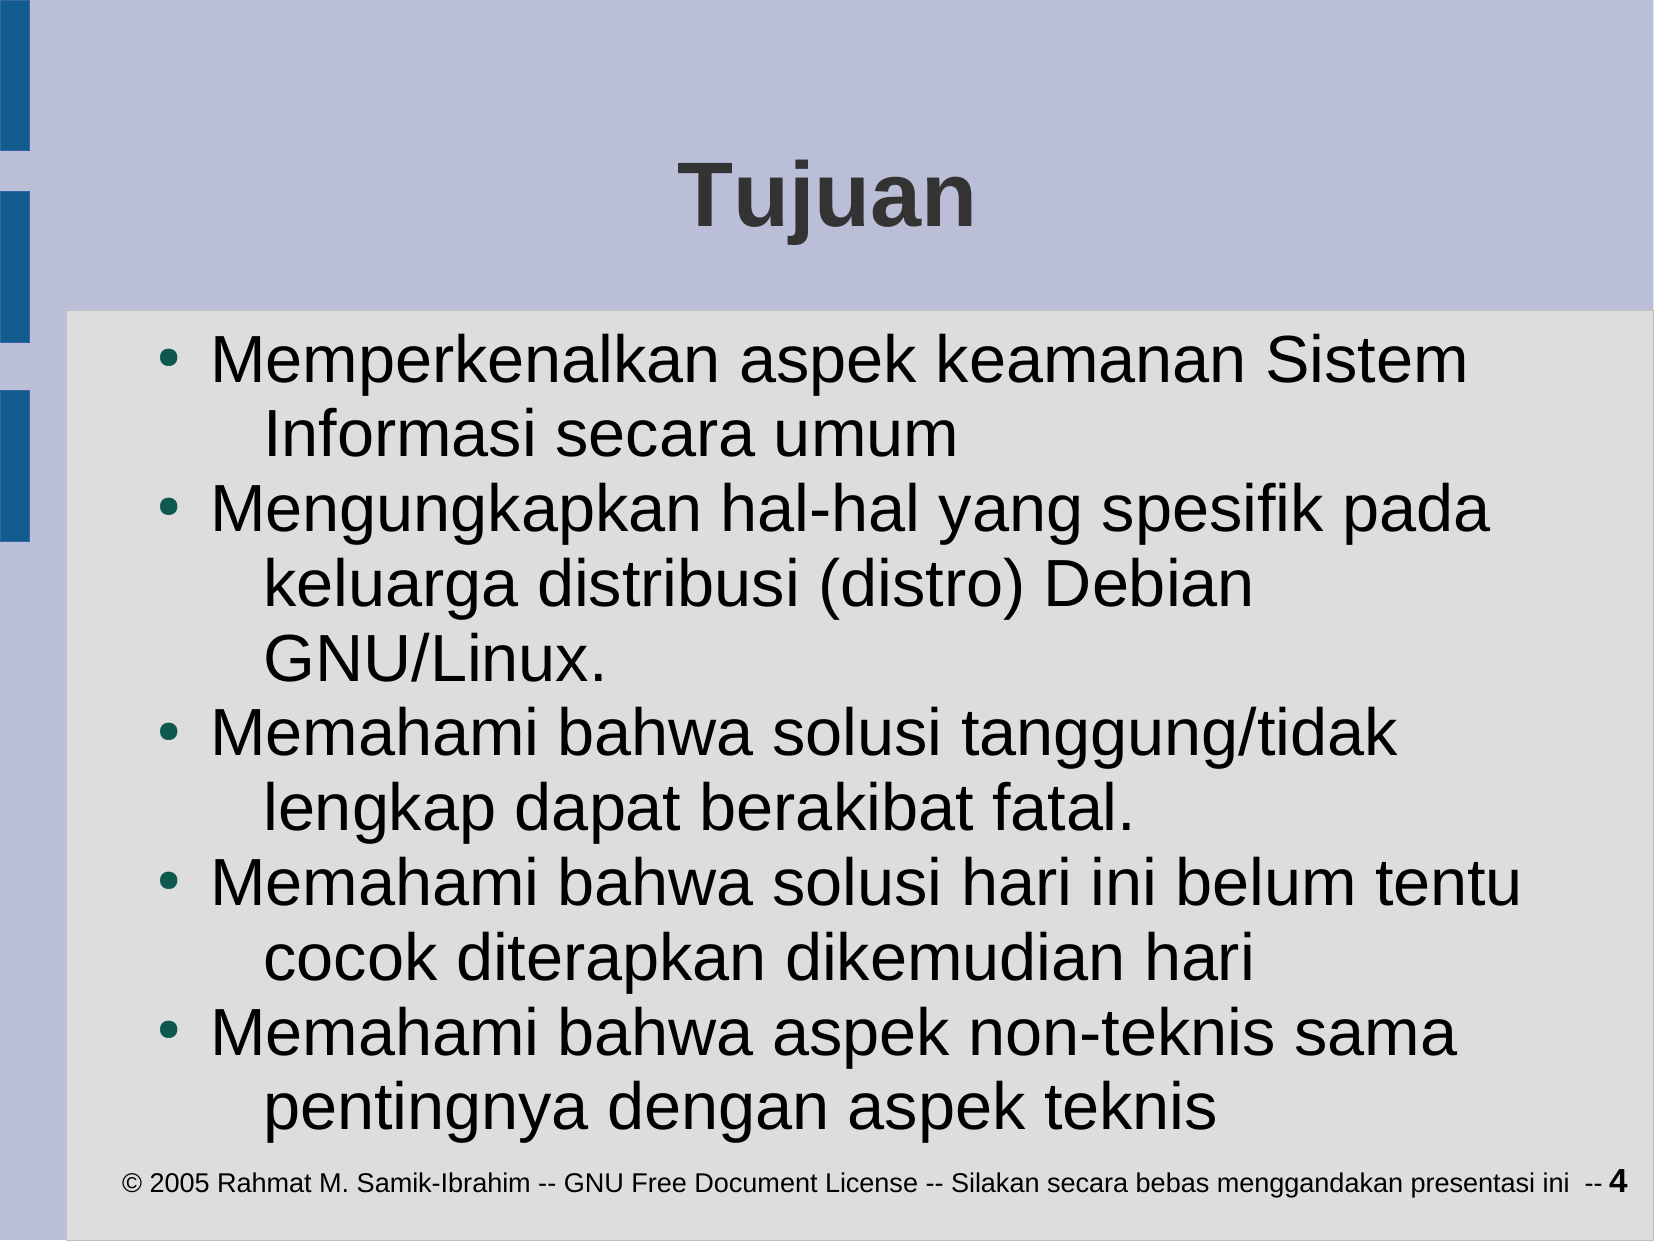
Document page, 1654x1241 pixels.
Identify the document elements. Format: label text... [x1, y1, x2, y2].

list Memperkenalkan aspek keamanan Sistem Informasi secara umum Mengungkapkan hal-hal yang spesifik pada keluarga distribusi (distro) Debian GNU/Linux. Memahami bahwa solusi tanggung/tidak lengkap dapat berakibat fatal. Memahami bahwa solusi hari ini belum tentu cocok diterapkan dikemudian hari Memahami bahwa aspek non-teknis sama pentingnya dengan aspek teknis [121, 321, 1534, 1145]
title Tujuan [121, 91, 1534, 299]
